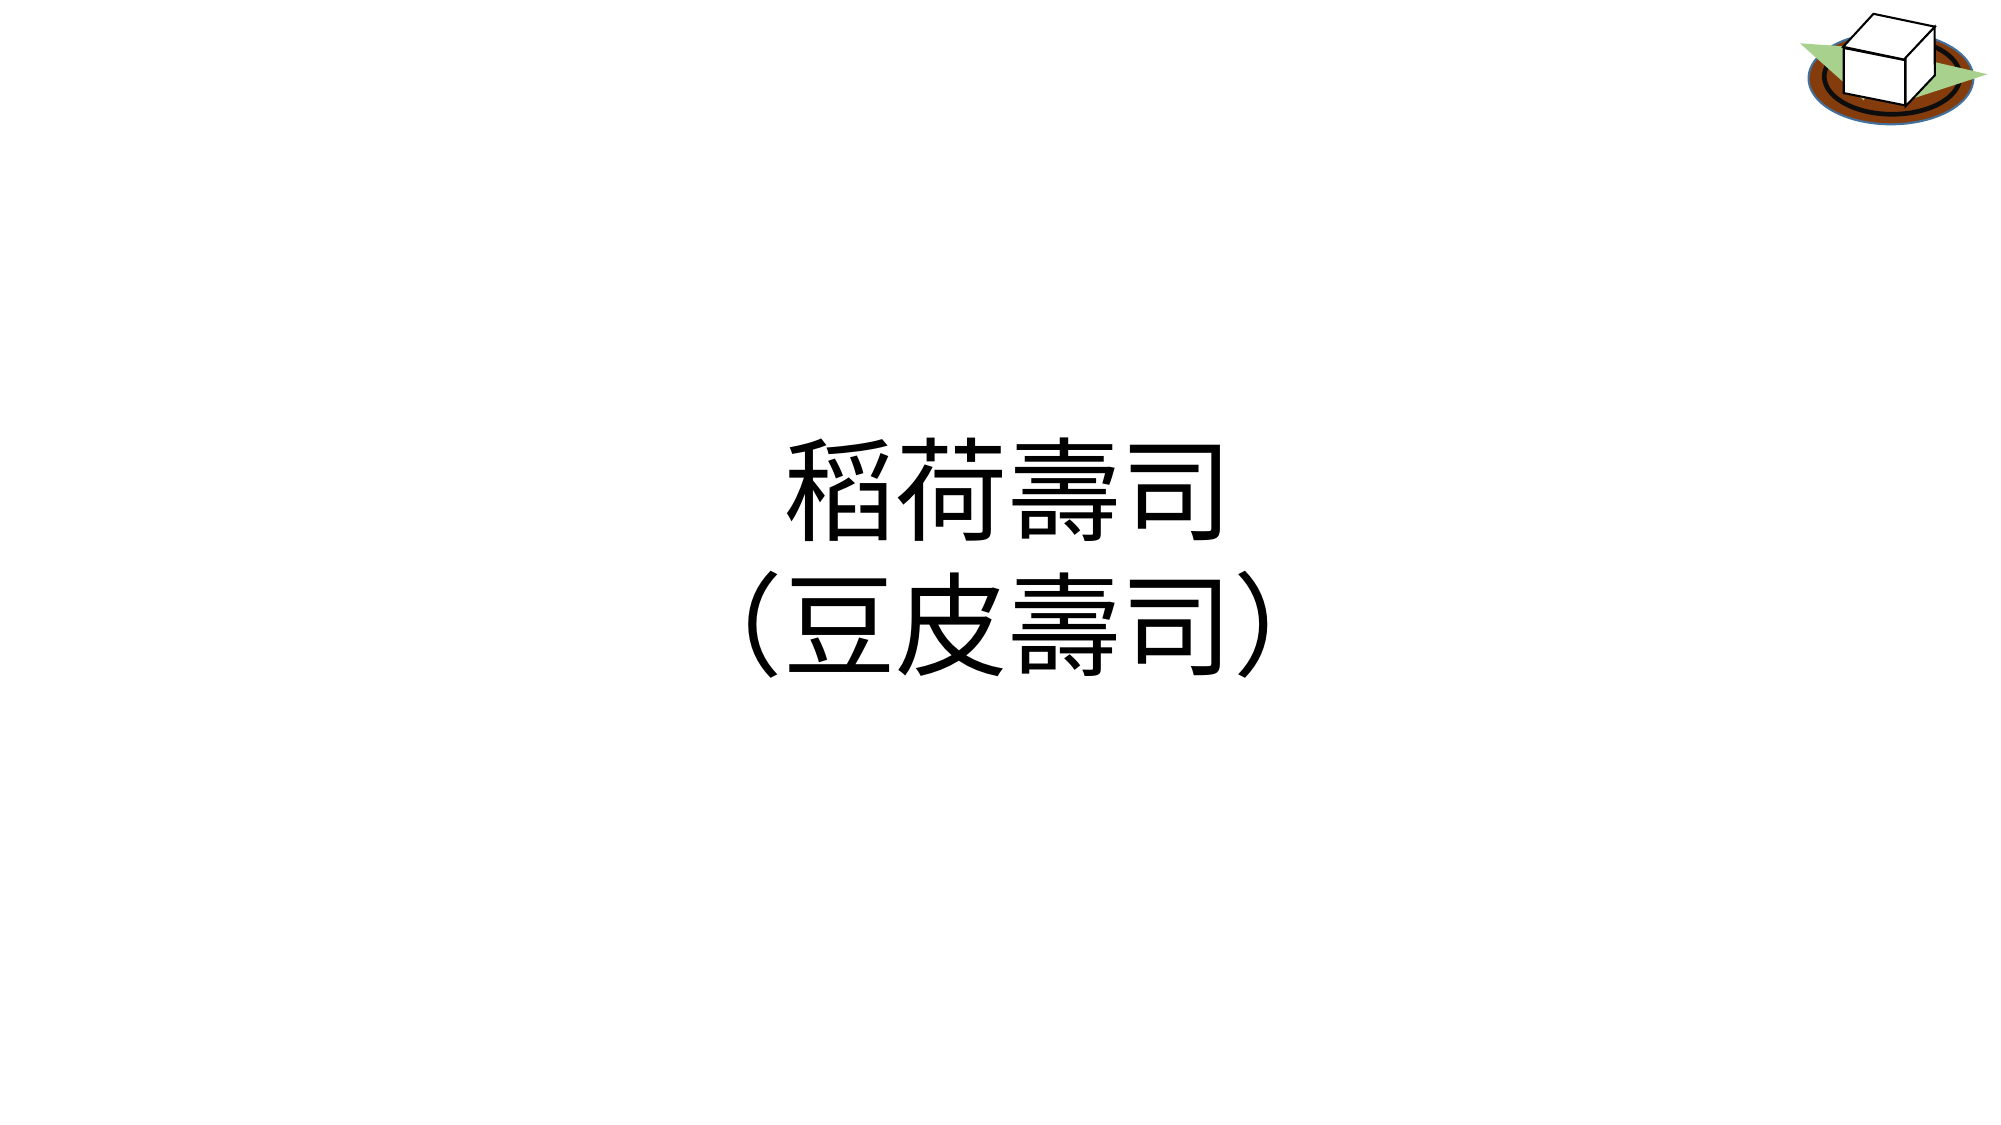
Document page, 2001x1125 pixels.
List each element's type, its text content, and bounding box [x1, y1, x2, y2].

text_box 稻荷壽司 （豆皮壽司） [584, 412, 1433, 701]
text_box [1800, 13, 1988, 125]
